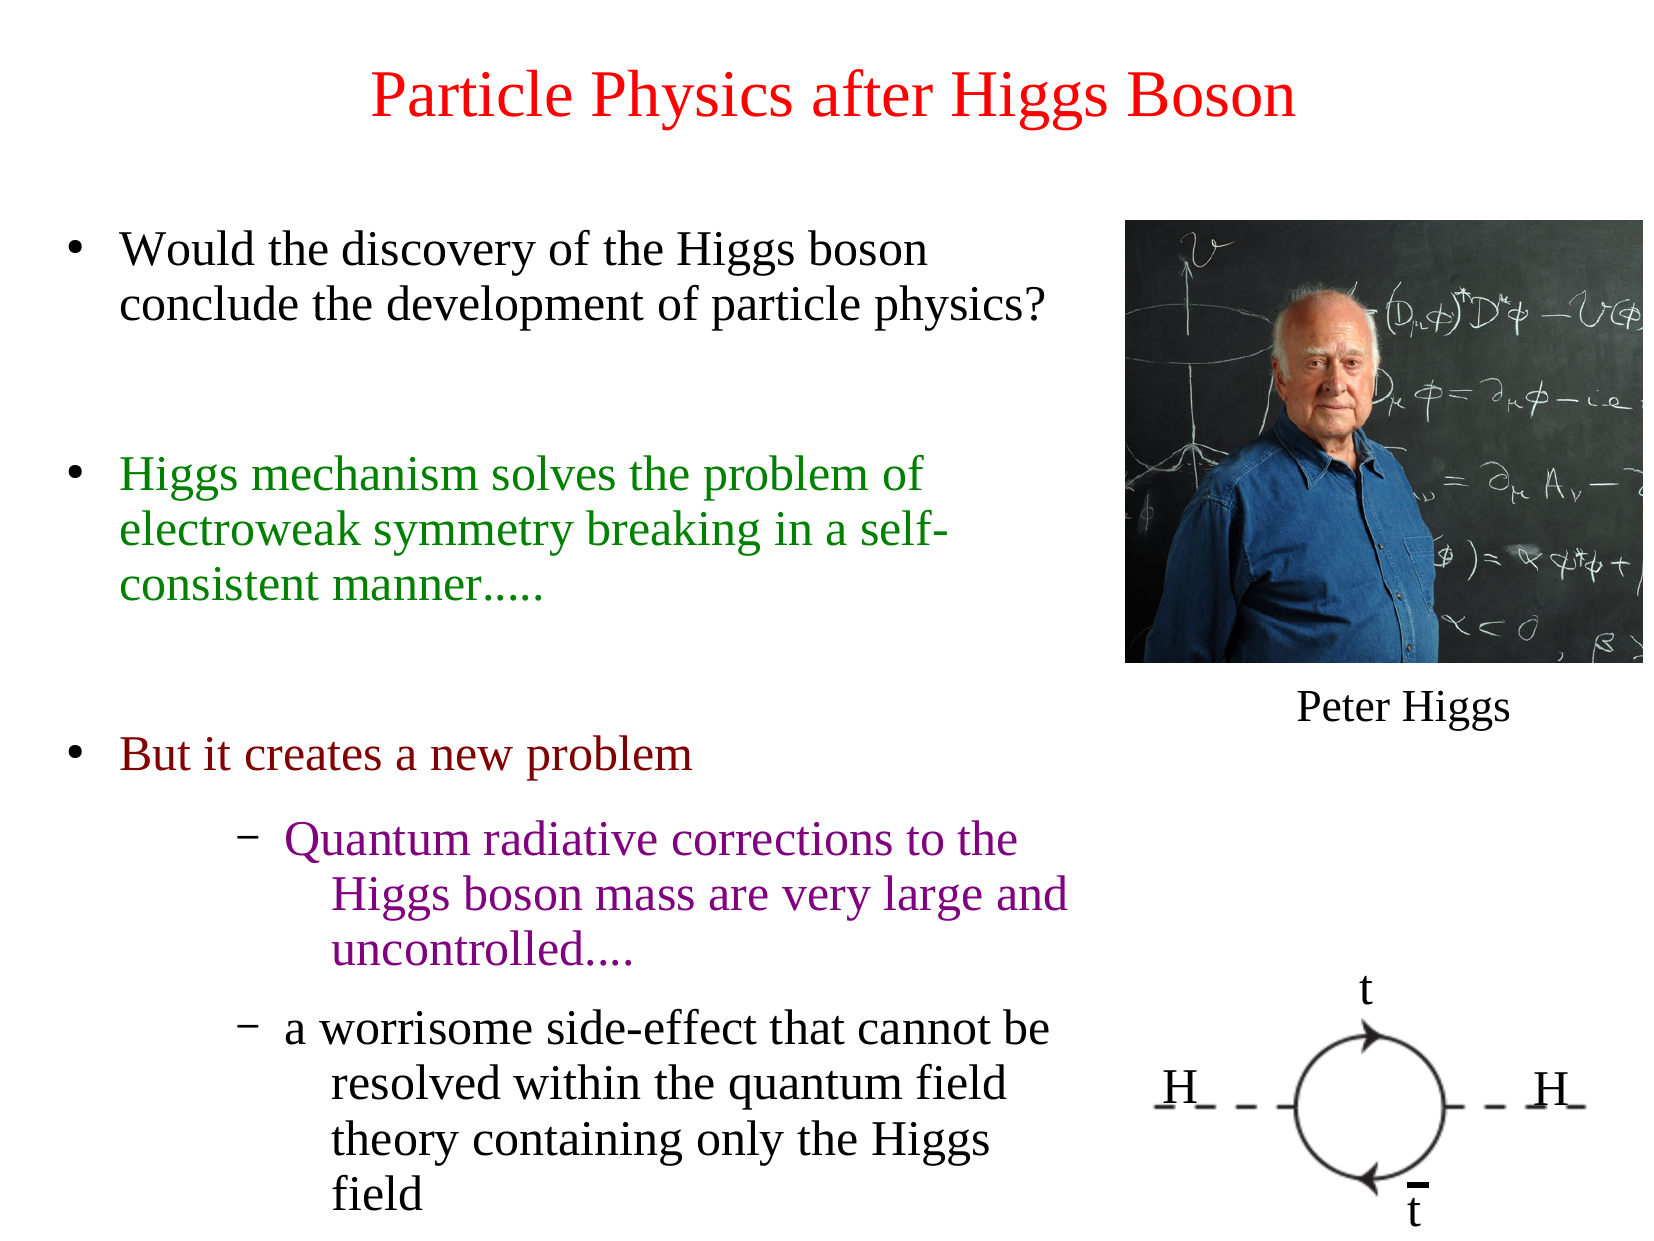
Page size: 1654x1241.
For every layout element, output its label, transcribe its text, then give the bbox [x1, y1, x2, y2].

picture [1137, 1003, 1603, 1210]
text_box t [1359, 960, 1374, 1041]
list Would the discovery of the Higgs boson conclude the development of particle physics? Higgs mechanism solves the problem of electroweak symmetry breaking in a self-consistent manner..... But it creates a new problem Quantum radiative corrections to the Higgs boson mass are very large and uncontrolled.... a worrisome side-effect that cannot be resolved within the quantum field theory containing only the Higgs field [48, 220, 1092, 1241]
text_box H [1533, 1061, 1571, 1117]
title Particle Physics after Higgs Boson [128, 0, 1541, 190]
text_box H [1162, 1058, 1199, 1115]
picture [1125, 220, 1643, 663]
text_box t [1407, 1181, 1464, 1241]
text_box Peter Higgs [1296, 680, 1512, 732]
